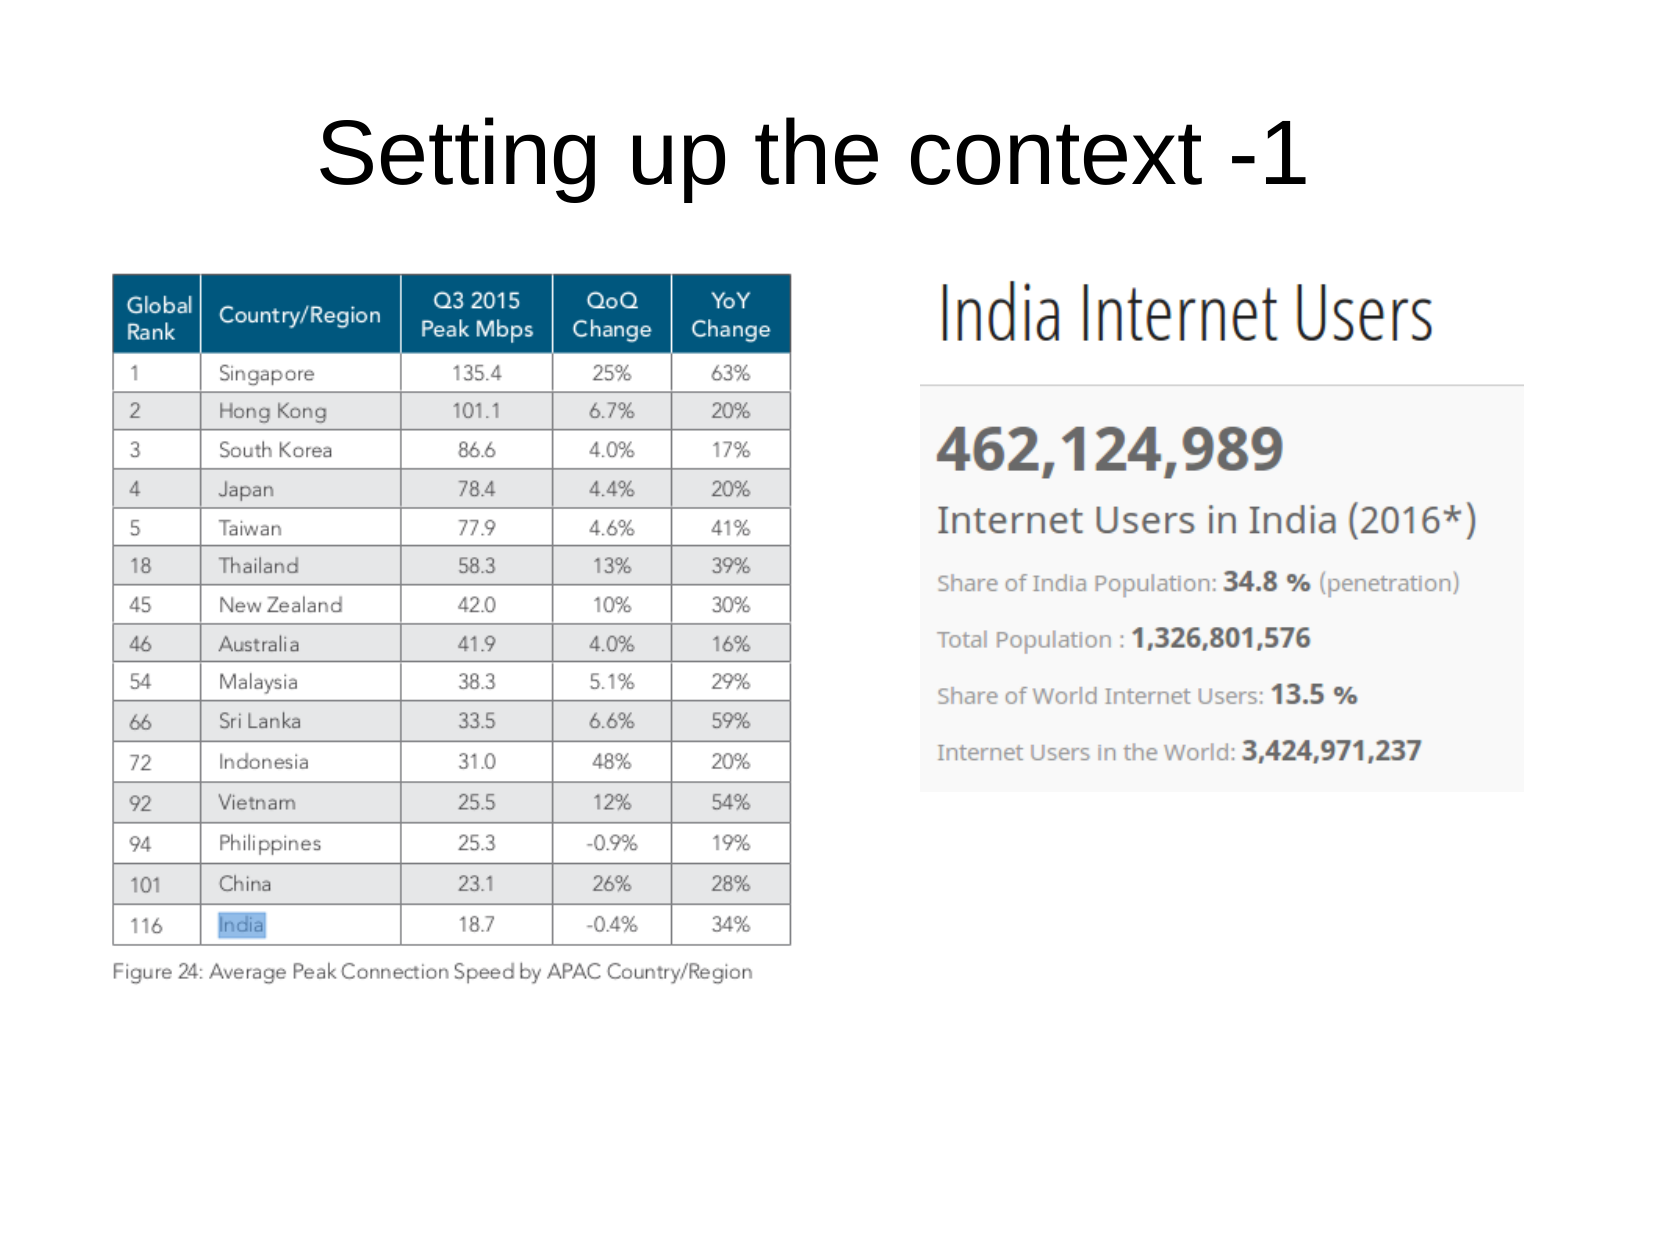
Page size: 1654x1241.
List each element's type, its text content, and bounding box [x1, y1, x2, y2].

title Setting up the context -1 [82, 49, 1571, 257]
picture [111, 271, 804, 993]
picture [920, 261, 1524, 792]
